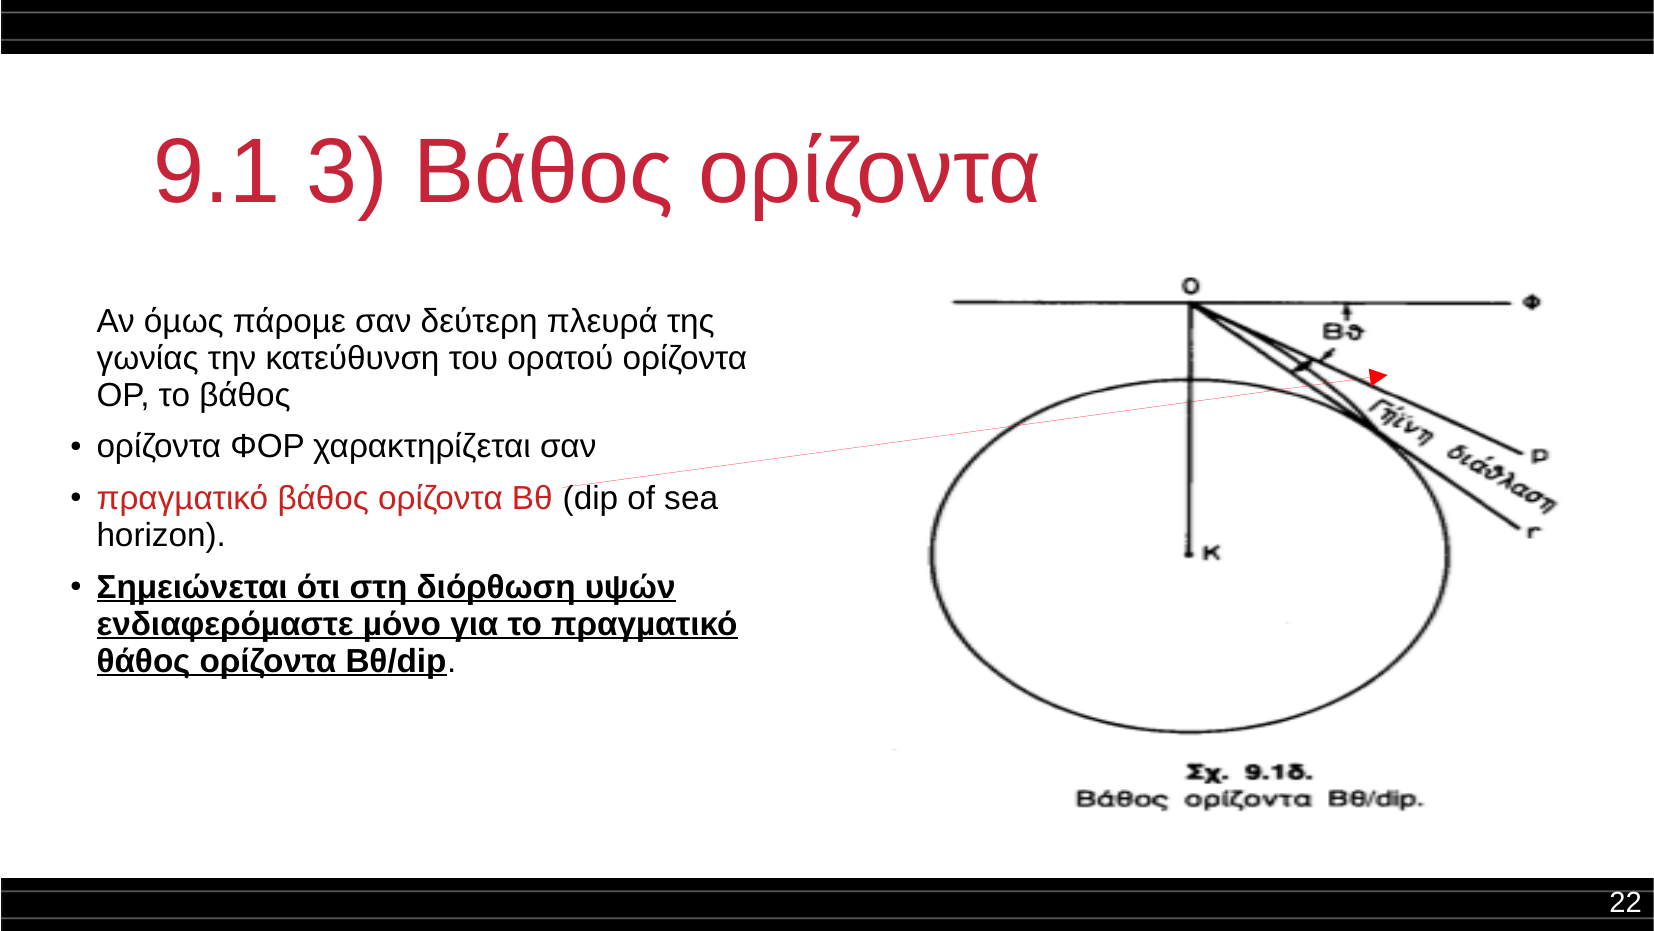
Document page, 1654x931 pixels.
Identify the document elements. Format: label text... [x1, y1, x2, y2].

picture [1, 878, 1654, 931]
picture [1, 0, 1654, 54]
title 9.1 3) Βάθος ορίζοντα [82, 92, 1571, 249]
picture [862, 247, 1613, 826]
list Αν όµως πάροµε σαν δεύτερη πλευρά της γωνίας την κατεύθυνση του ορατού ορίζοντα ΟΡ, το βάθος ορίζοντα ΦΟΡ χαρακτηρίζεται σαν πραγµατικό βάθος ορίζοντα Βθ (dip of sea horizon). Σημειώνεται ότι στη διόρθωση υψών ενδιαφερόµαστε µόνο για το πραγµατικό θάθος ορίζοντα Βθ/dip. [61, 302, 788, 788]
